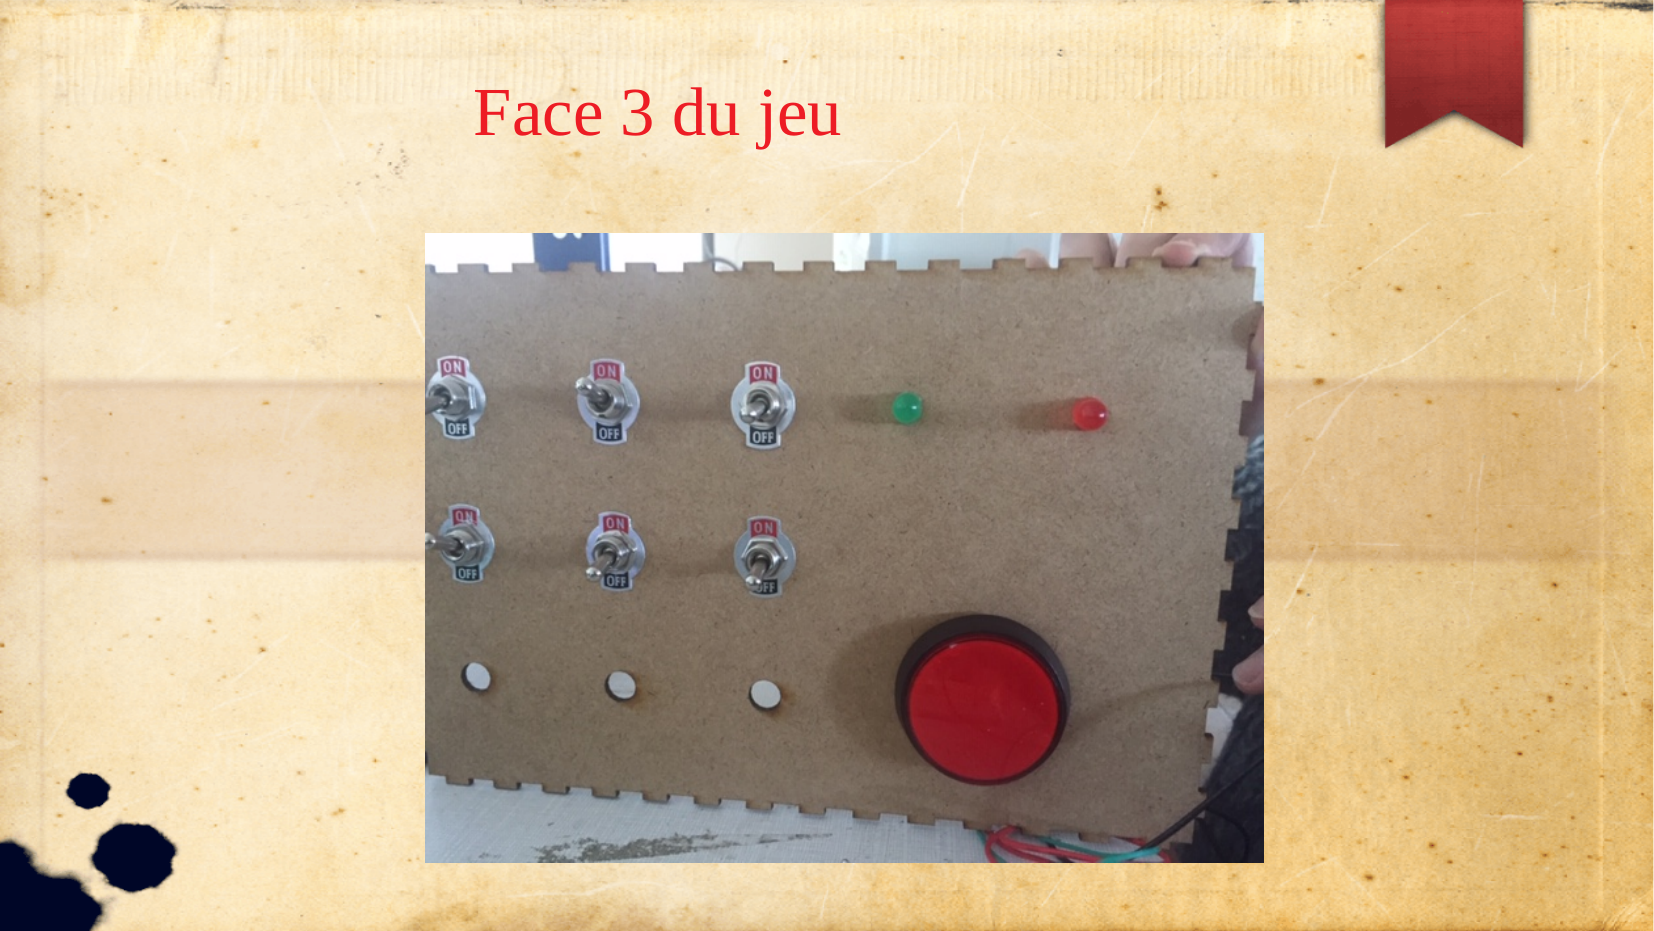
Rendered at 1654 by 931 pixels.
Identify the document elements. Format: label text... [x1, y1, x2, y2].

title Face 3 du jeu [82, 35, 1235, 189]
picture [0, 0, 1654, 931]
